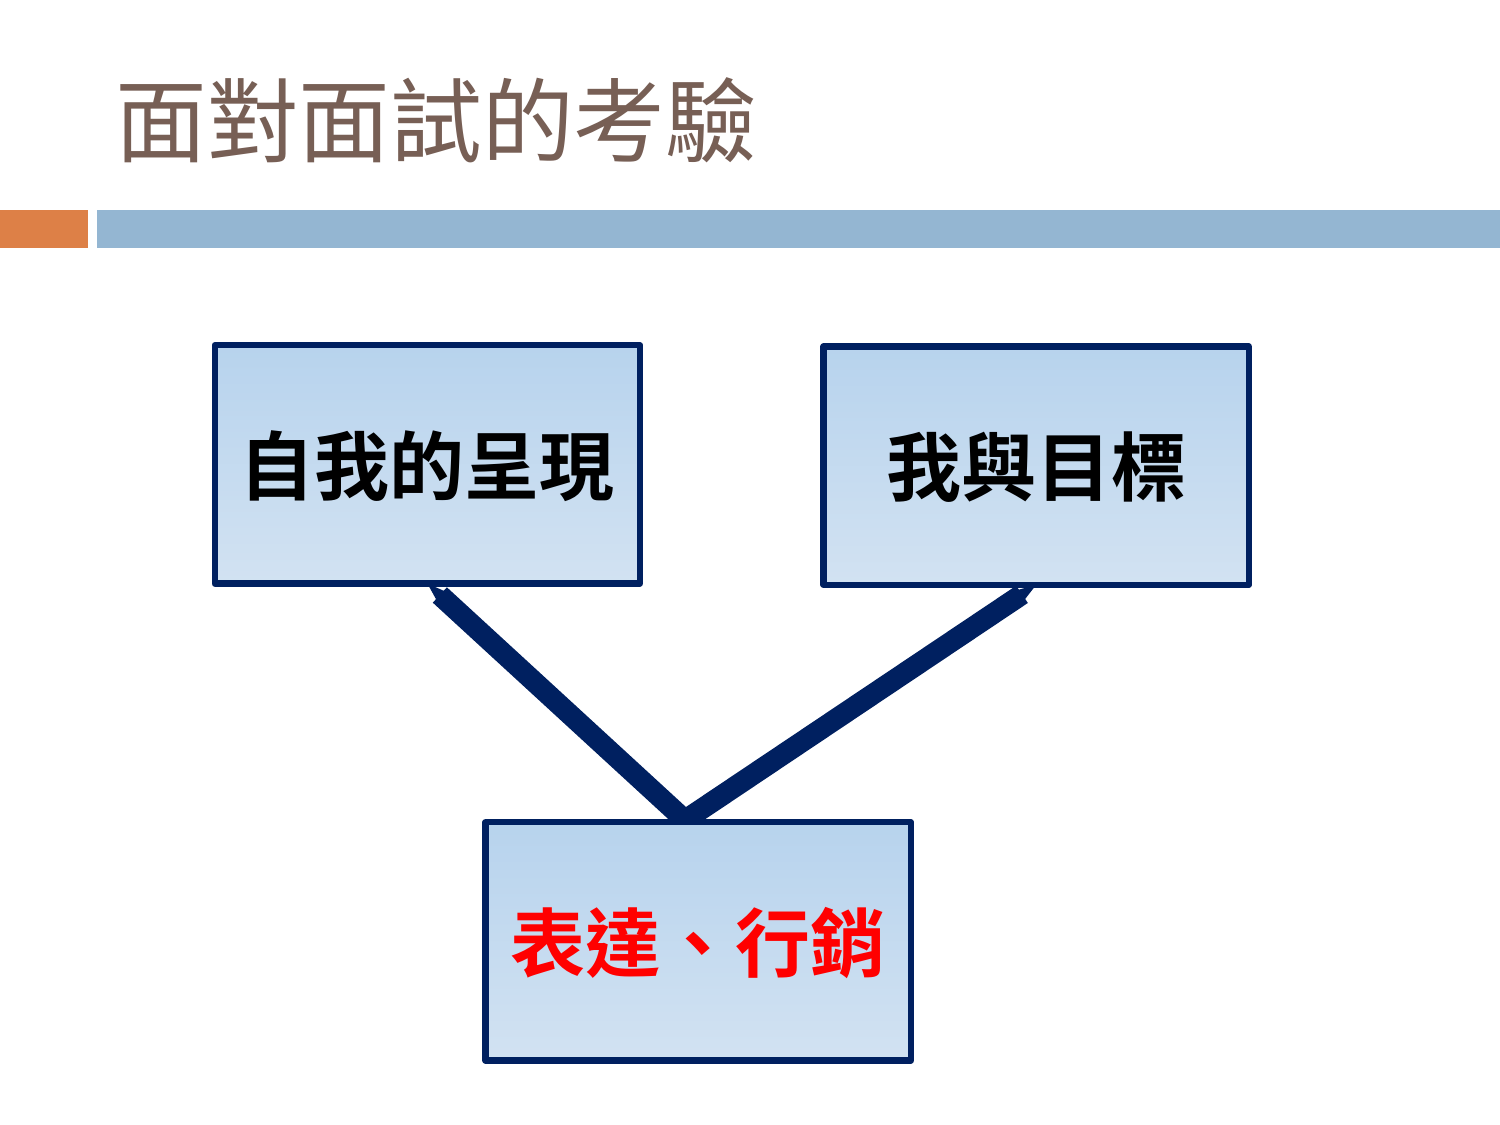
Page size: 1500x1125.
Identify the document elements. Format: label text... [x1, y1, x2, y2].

title 面對面試的考驗 [100, 37, 1438, 201]
text_box 自我的呈現 [214, 345, 641, 584]
text_box 表達、行銷 [485, 822, 911, 1061]
text_box 我與目標 [823, 346, 1249, 585]
